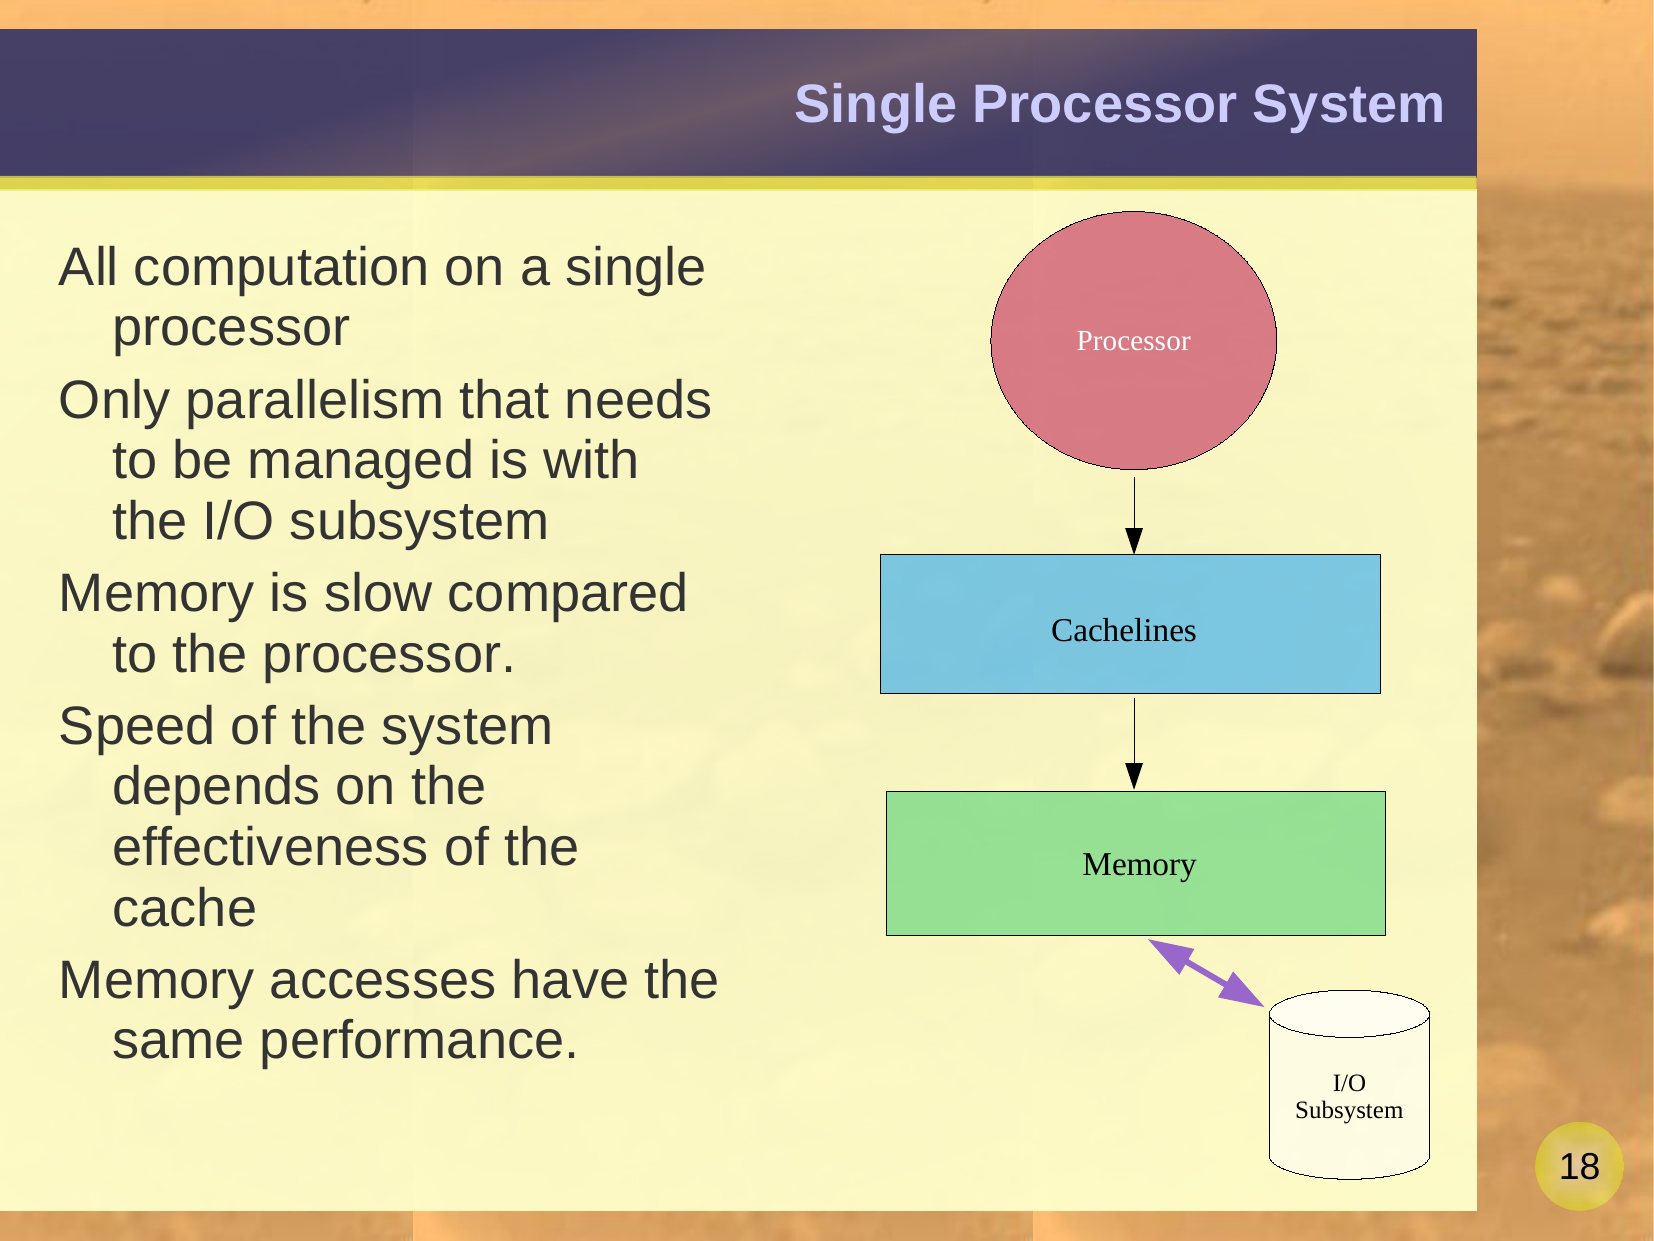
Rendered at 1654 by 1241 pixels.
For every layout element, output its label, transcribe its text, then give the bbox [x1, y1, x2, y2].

title Single Processor System [29, 59, 1447, 148]
text_box I/O Subsystem [1269, 1017, 1430, 1180]
text_box Processor [990, 211, 1277, 470]
text_box Cachelines [880, 554, 1381, 694]
picture [0, 0, 1654, 1241]
text_box Memory [886, 791, 1386, 936]
list All computation on a single processor Only parallelism that needs to be managed is with the I/O subsystem Memory is slow compared to the processor. Speed of the system depends on the effectiveness of the cache Memory accesses have the same performance. [59, 236, 722, 1182]
